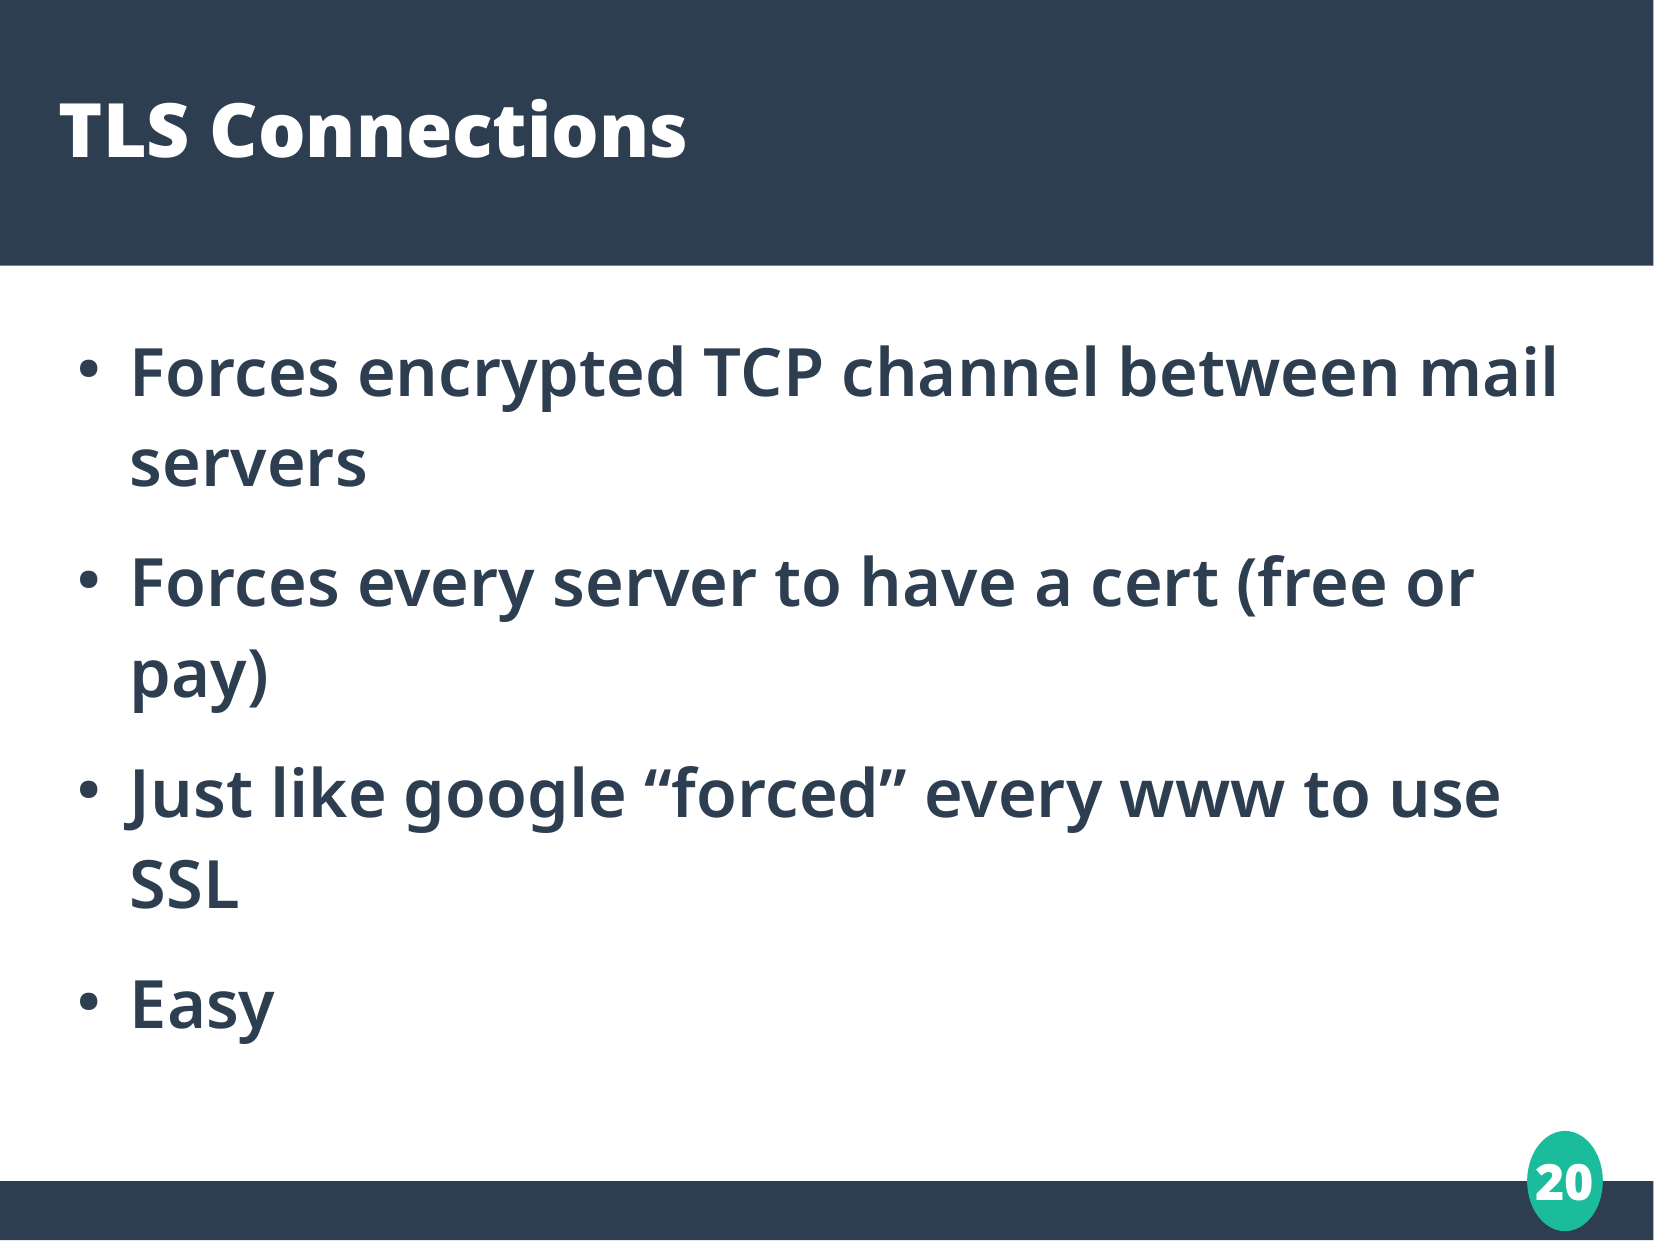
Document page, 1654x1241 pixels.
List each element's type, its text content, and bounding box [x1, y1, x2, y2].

list Forces encrypted TCP channel between mail servers Forces every server to have a cert (free or pay) Just like google “forced” every www to use SSL Easy [59, 324, 1595, 1152]
title TLS Connections [59, 49, 1595, 207]
